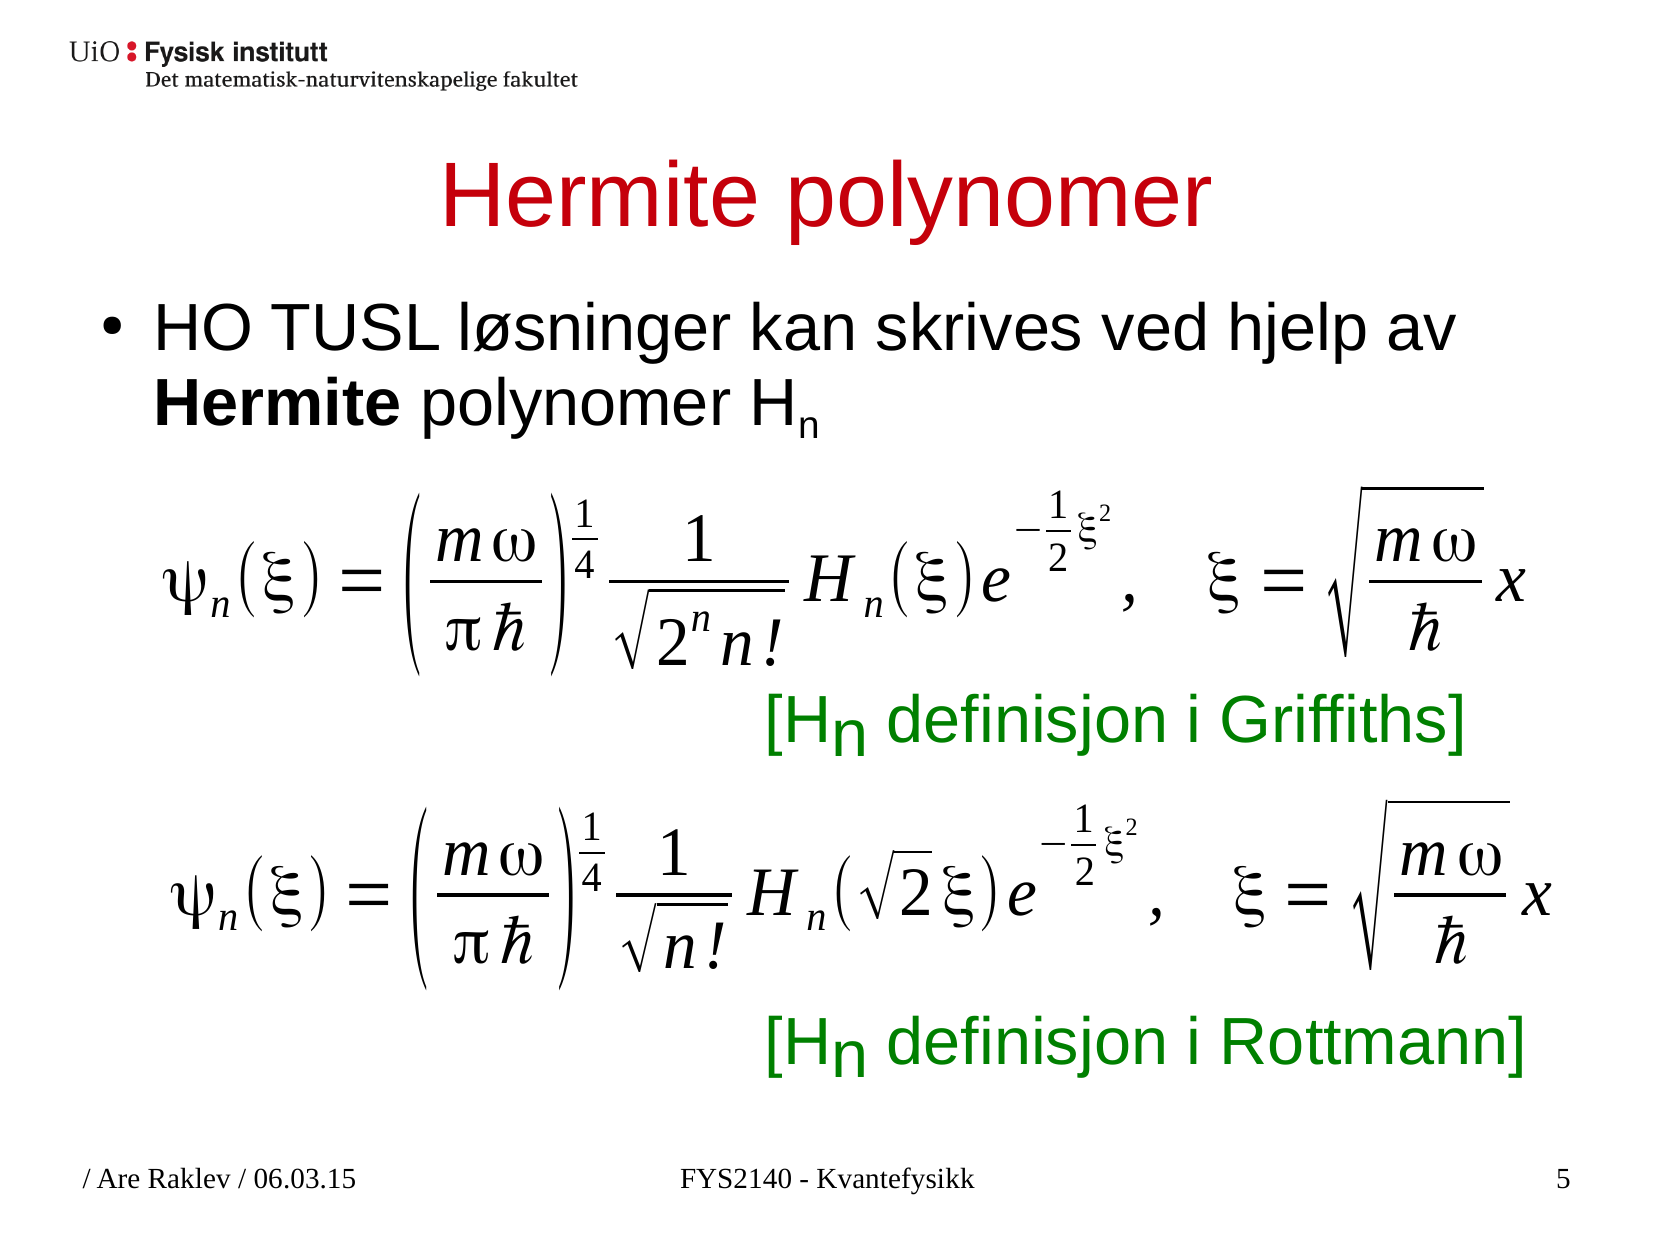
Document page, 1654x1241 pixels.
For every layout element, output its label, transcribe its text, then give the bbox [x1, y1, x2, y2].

picture [68, 37, 581, 93]
chart [162, 795, 1562, 995]
title Hermite polynomer [82, 90, 1571, 290]
list HO TUSL løsninger kan skrives ved hjelp av Hermite polynomer Hn [82, 290, 1576, 1094]
text_box [Hn definisjon i Griffiths] [750, 675, 1576, 778]
text_box [Hn definisjon i Rottmann] [750, 996, 1576, 1100]
chart [154, 481, 1536, 682]
